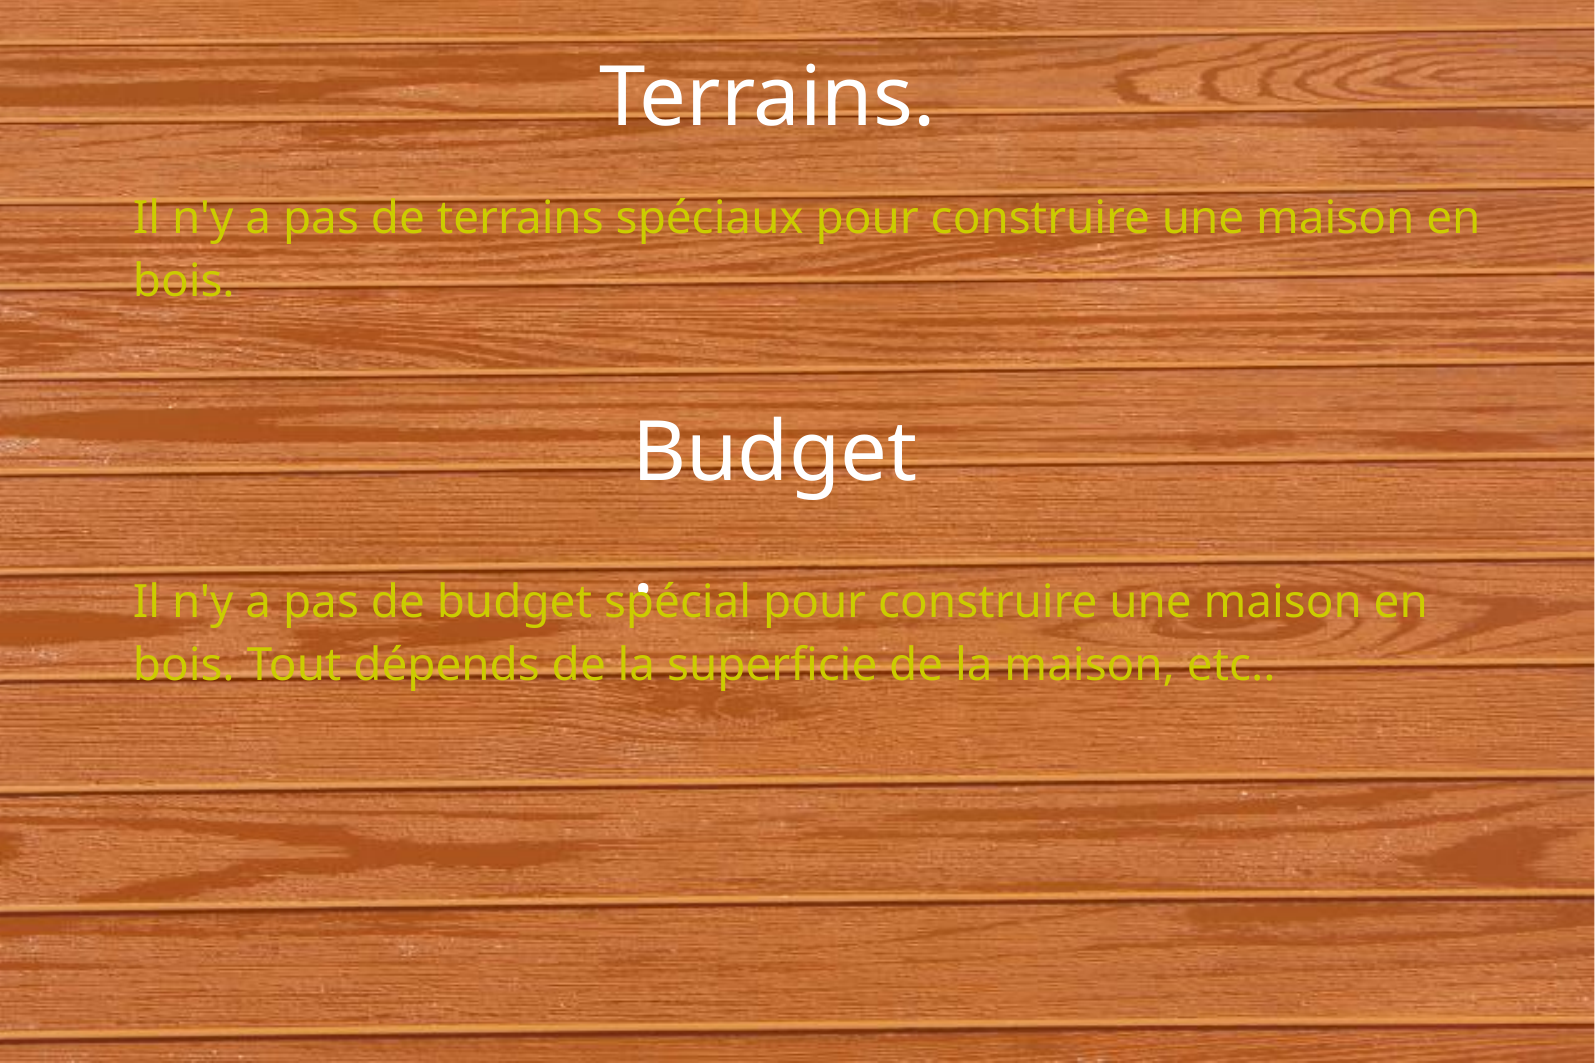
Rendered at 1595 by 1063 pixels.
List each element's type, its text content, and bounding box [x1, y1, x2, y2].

picture [0, 0, 1595, 1063]
text_box Il n'y a pas de budget spécial pour construire une maison en bois. Tout dépends de la superficie de la maison, etc.. [118, 561, 1536, 678]
text_box Budget. [617, 383, 943, 534]
text_box Terrains. [413, 29, 1123, 138]
text_box Il n'y a pas de terrains spéciaux pour construire une maison en bois. [118, 177, 1536, 244]
